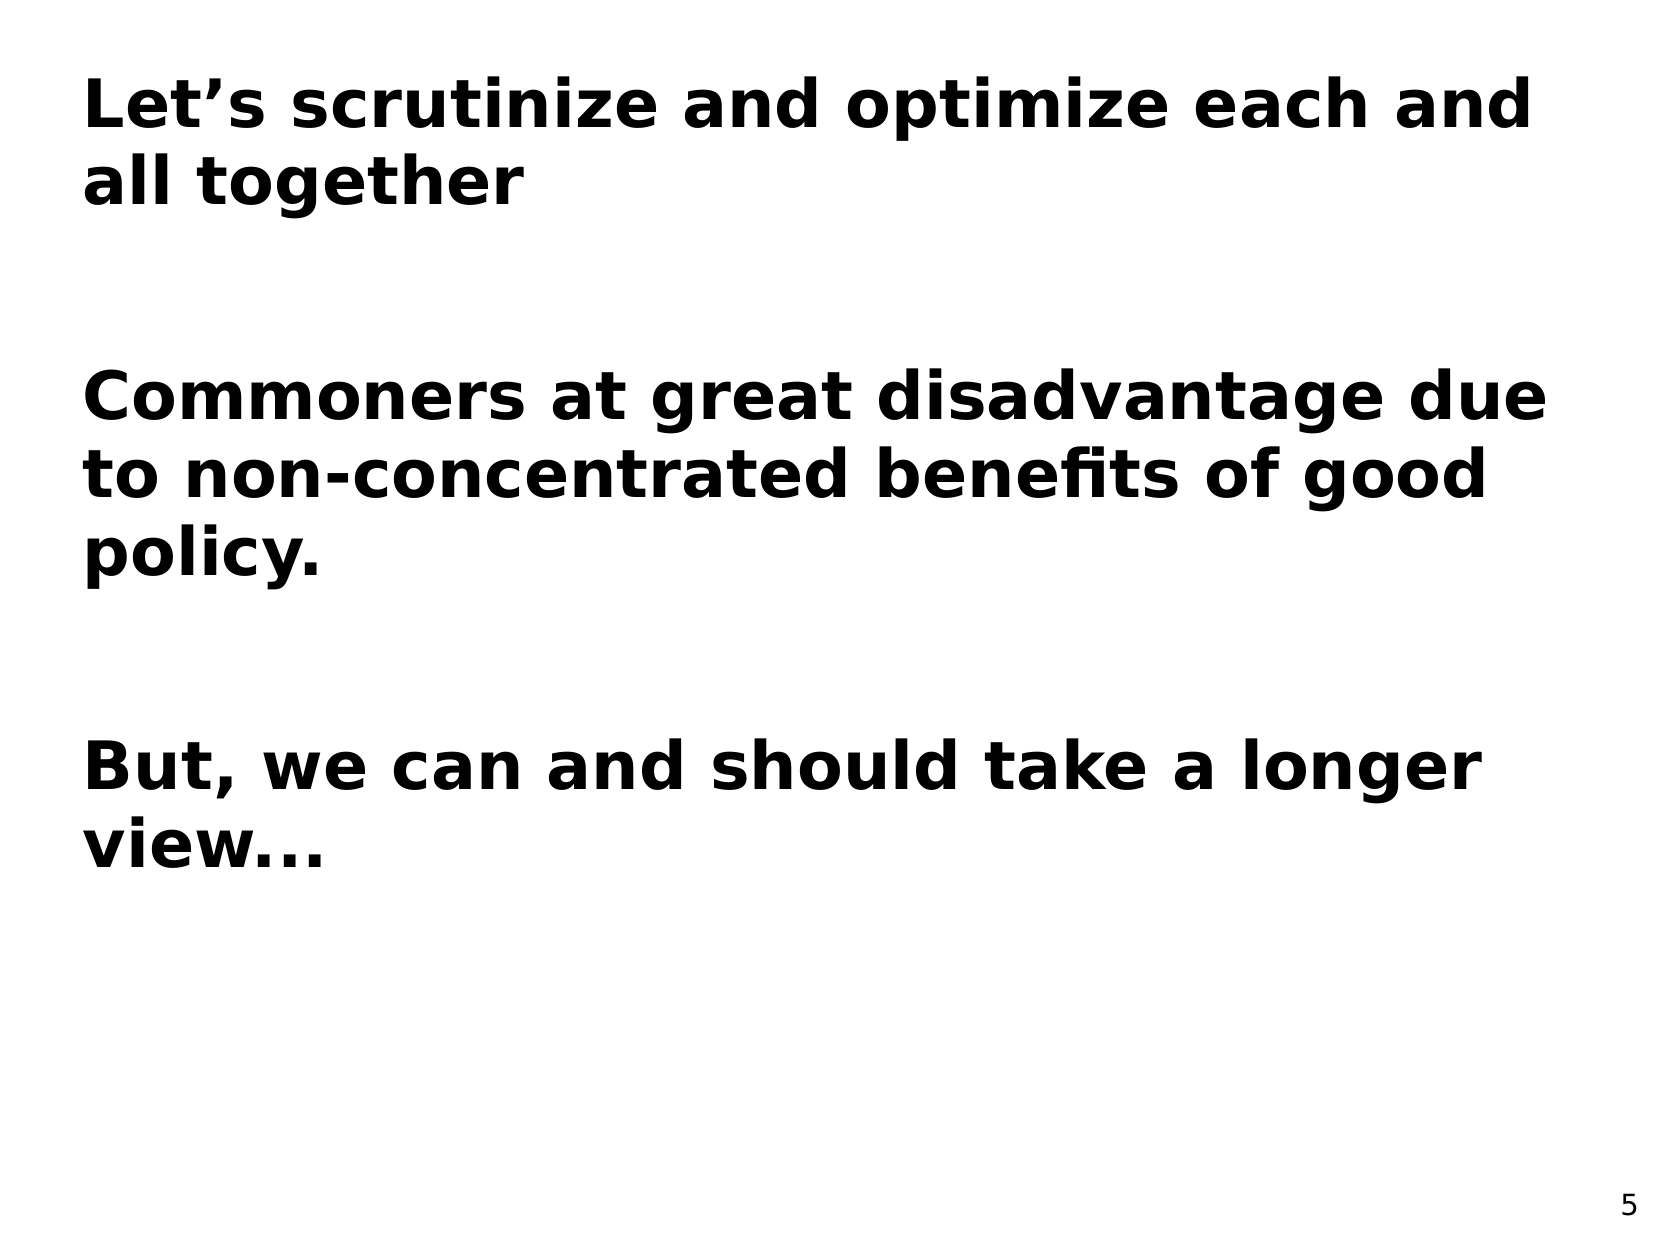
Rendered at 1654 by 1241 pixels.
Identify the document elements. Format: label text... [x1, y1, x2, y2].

list Let’s scrutinize and optimize each and all together Commoners at great disadvantage due to non-concentrated benefits of good policy. But, we can and should take a longer view... [82, 65, 1571, 1062]
